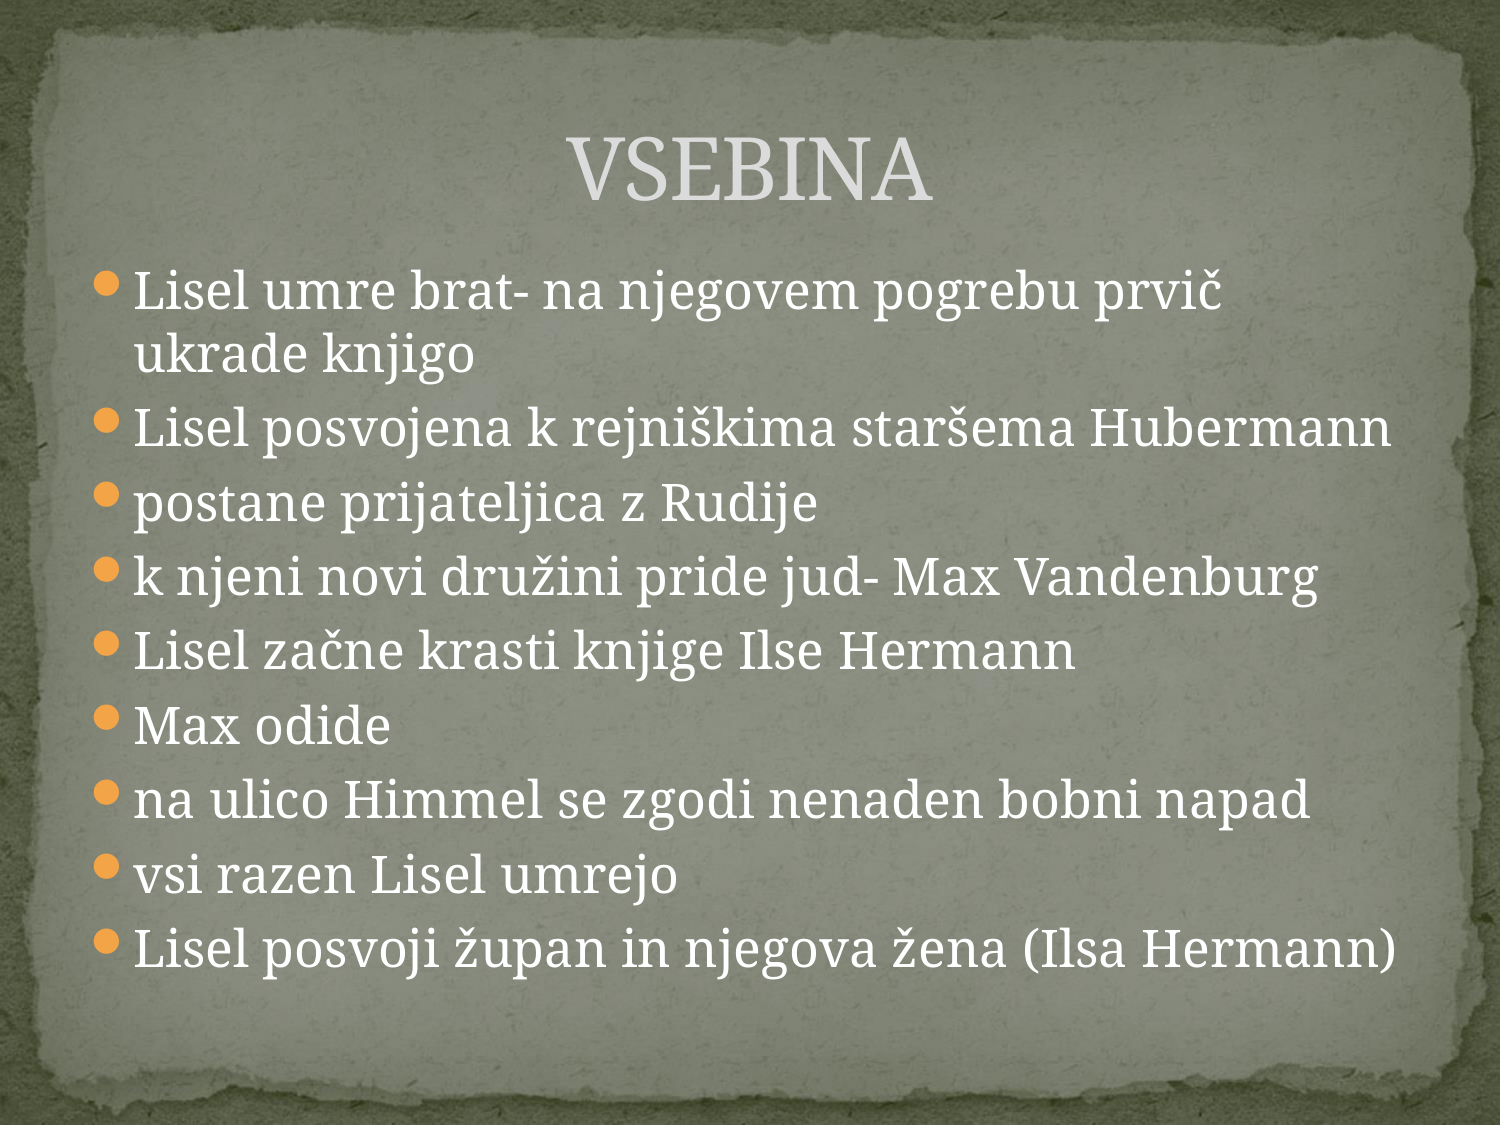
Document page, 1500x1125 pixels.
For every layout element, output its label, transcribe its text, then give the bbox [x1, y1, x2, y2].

list Lisel umre brat- na njegovem pogrebu prvič ukrade knjigo Lisel posvojena k rejniškima staršema Hubermann postane prijateljica z Rudije k njeni novi družini pride jud- Max Vandenburg Lisel začne krasti knjige Ilse Hermann Max odide na ulico Himmel se zgodi nenaden bobni napad vsi razen Lisel umrejo Lisel posvoji župan in njegova žena (Ilsa Hermann) [75, 249, 1425, 1000]
title VSEBINA [75, 24, 1425, 225]
picture [0, 0, 1500, 1125]
